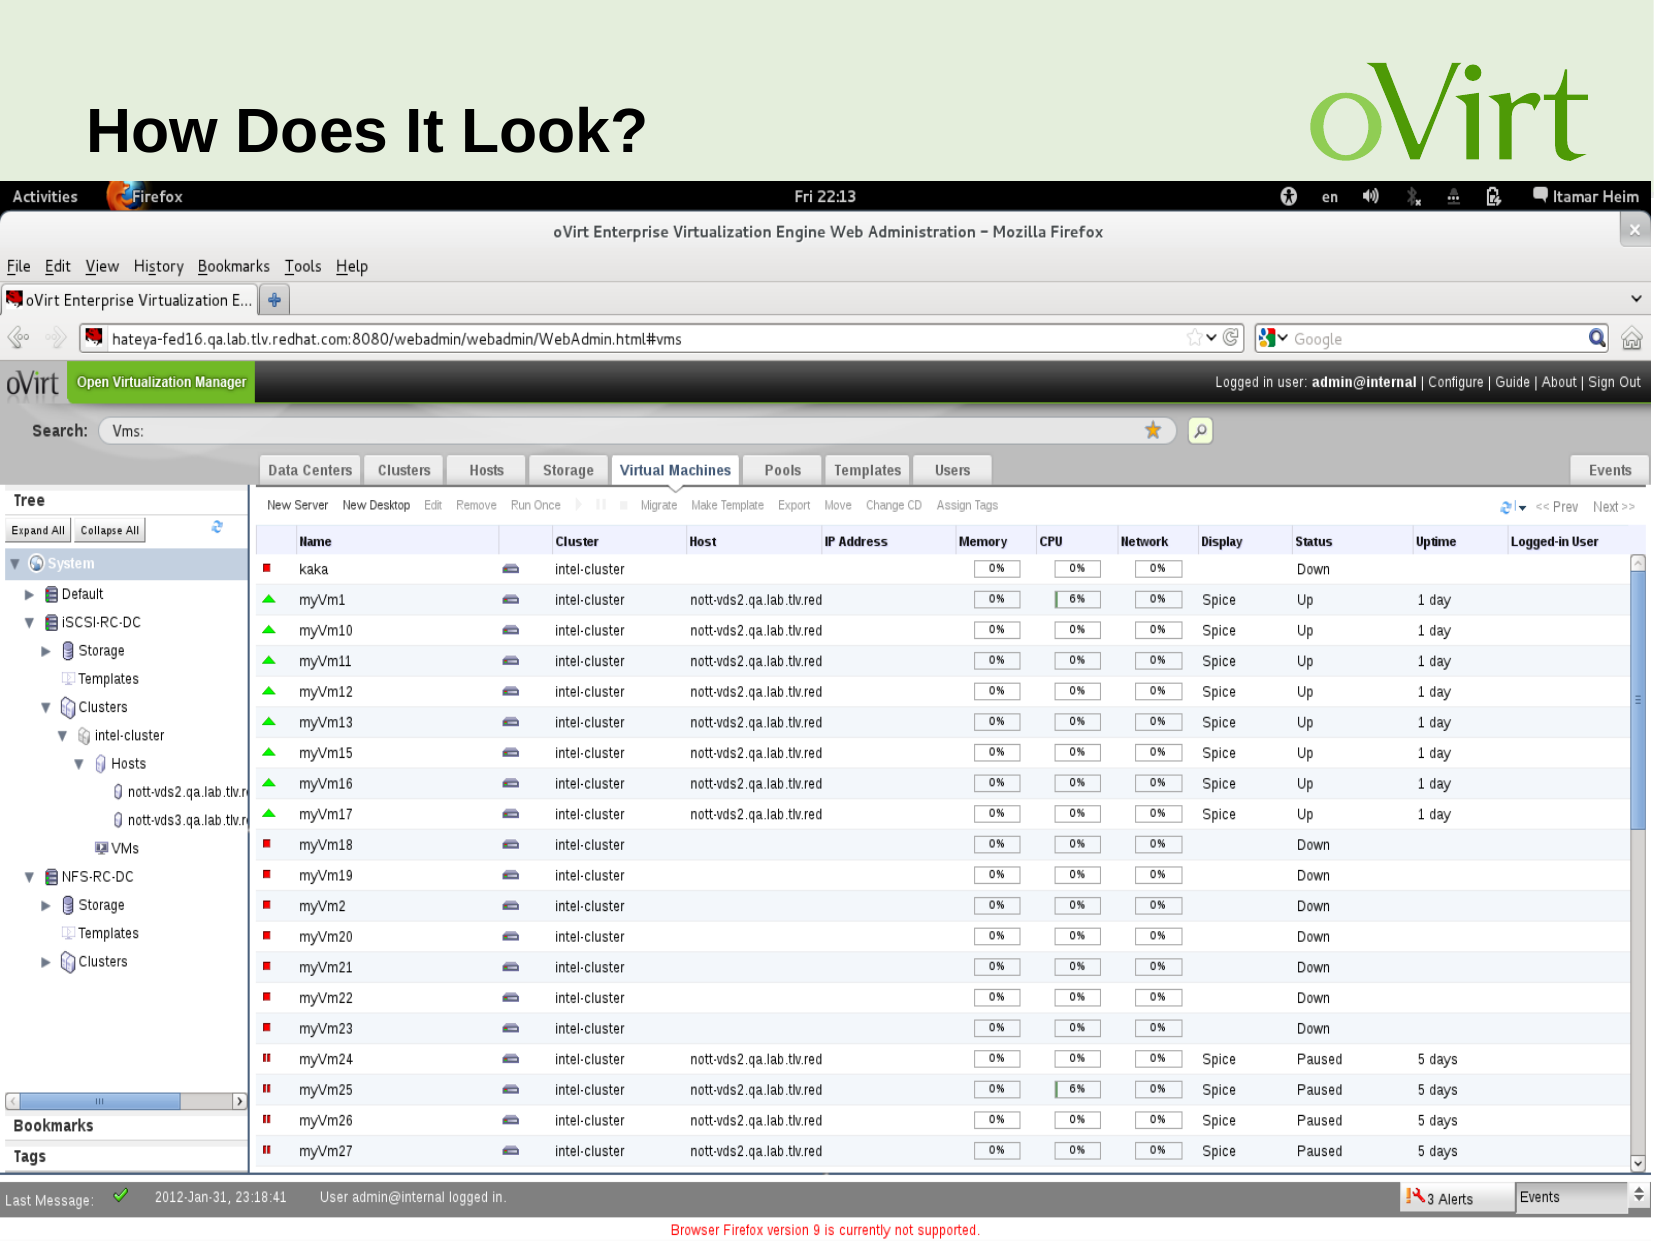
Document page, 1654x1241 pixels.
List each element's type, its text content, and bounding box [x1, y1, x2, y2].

picture [0, 181, 1651, 1241]
title How Does It Look? [86, 36, 1307, 181]
